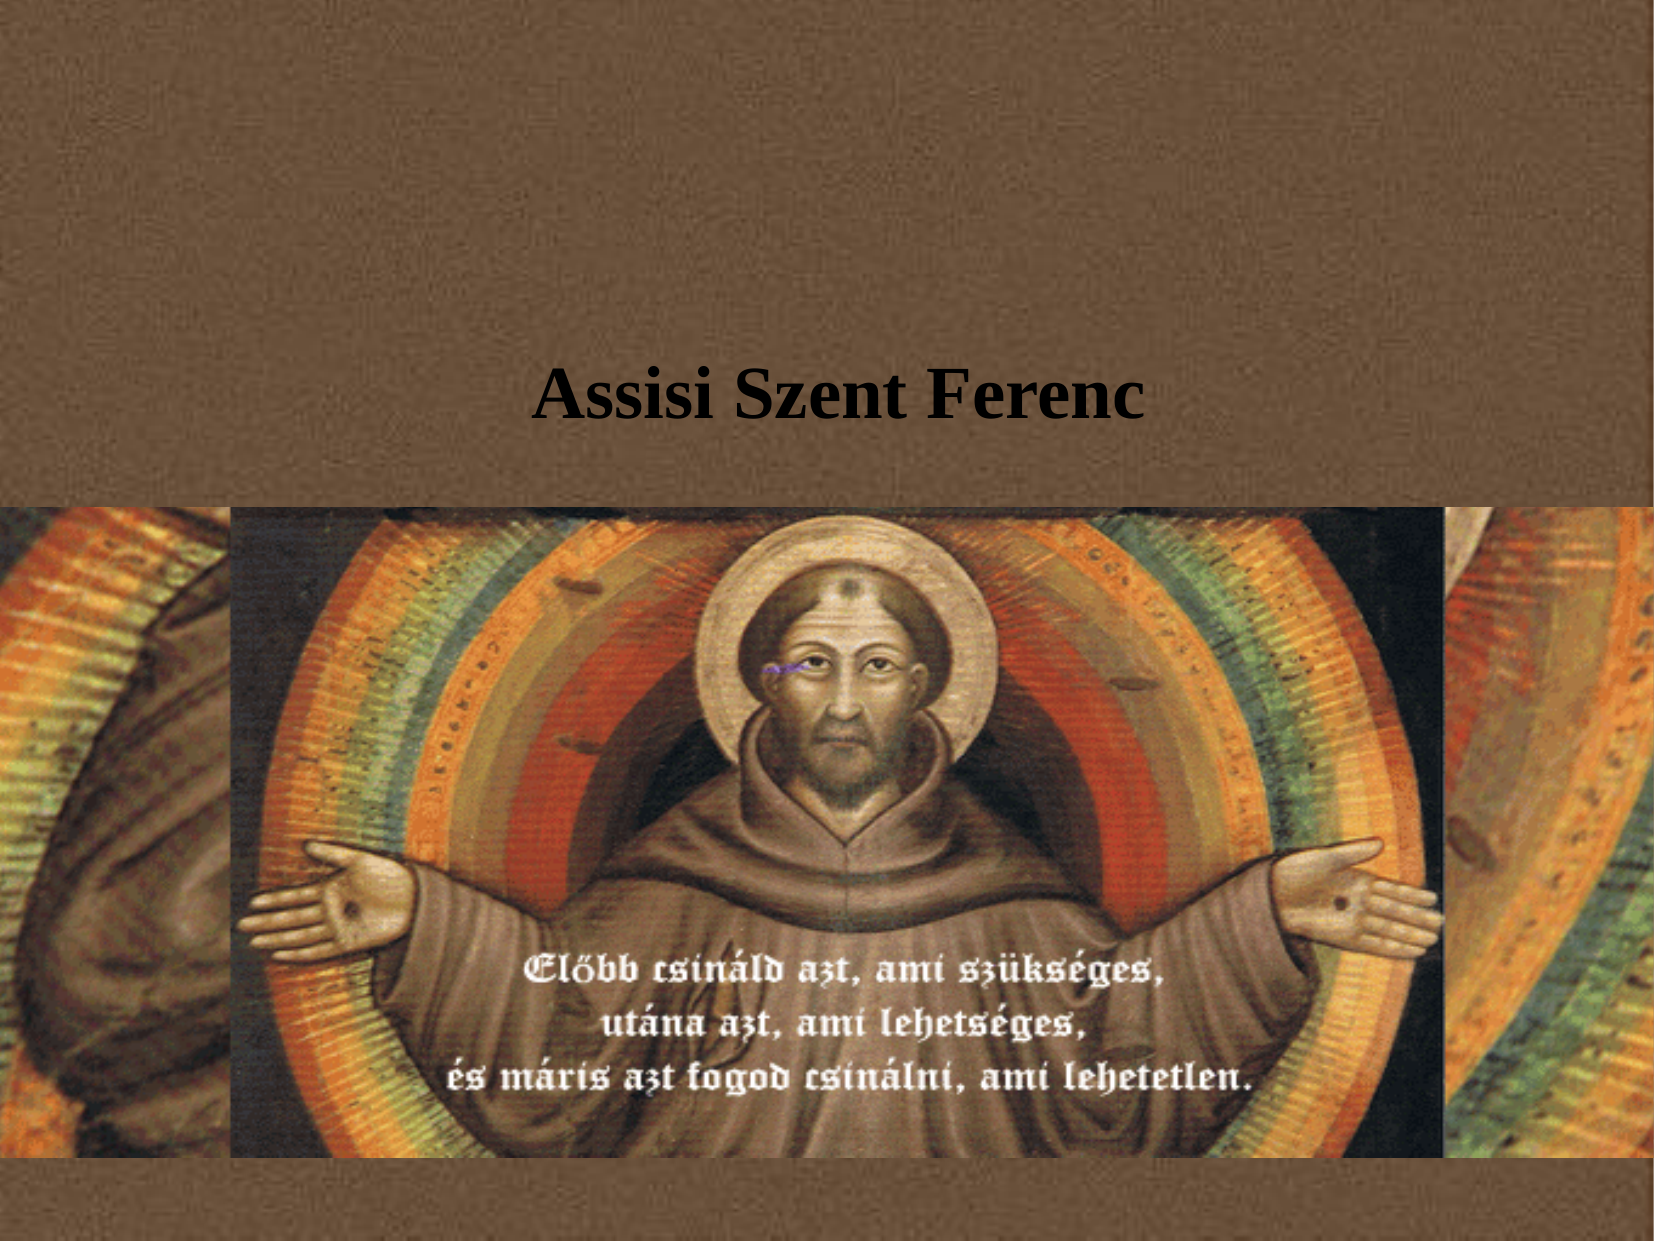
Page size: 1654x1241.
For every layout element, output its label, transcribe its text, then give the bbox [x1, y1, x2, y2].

subtitle Assisi Szent Ferenc [94, 283, 1583, 495]
picture [0, 507, 1654, 1158]
